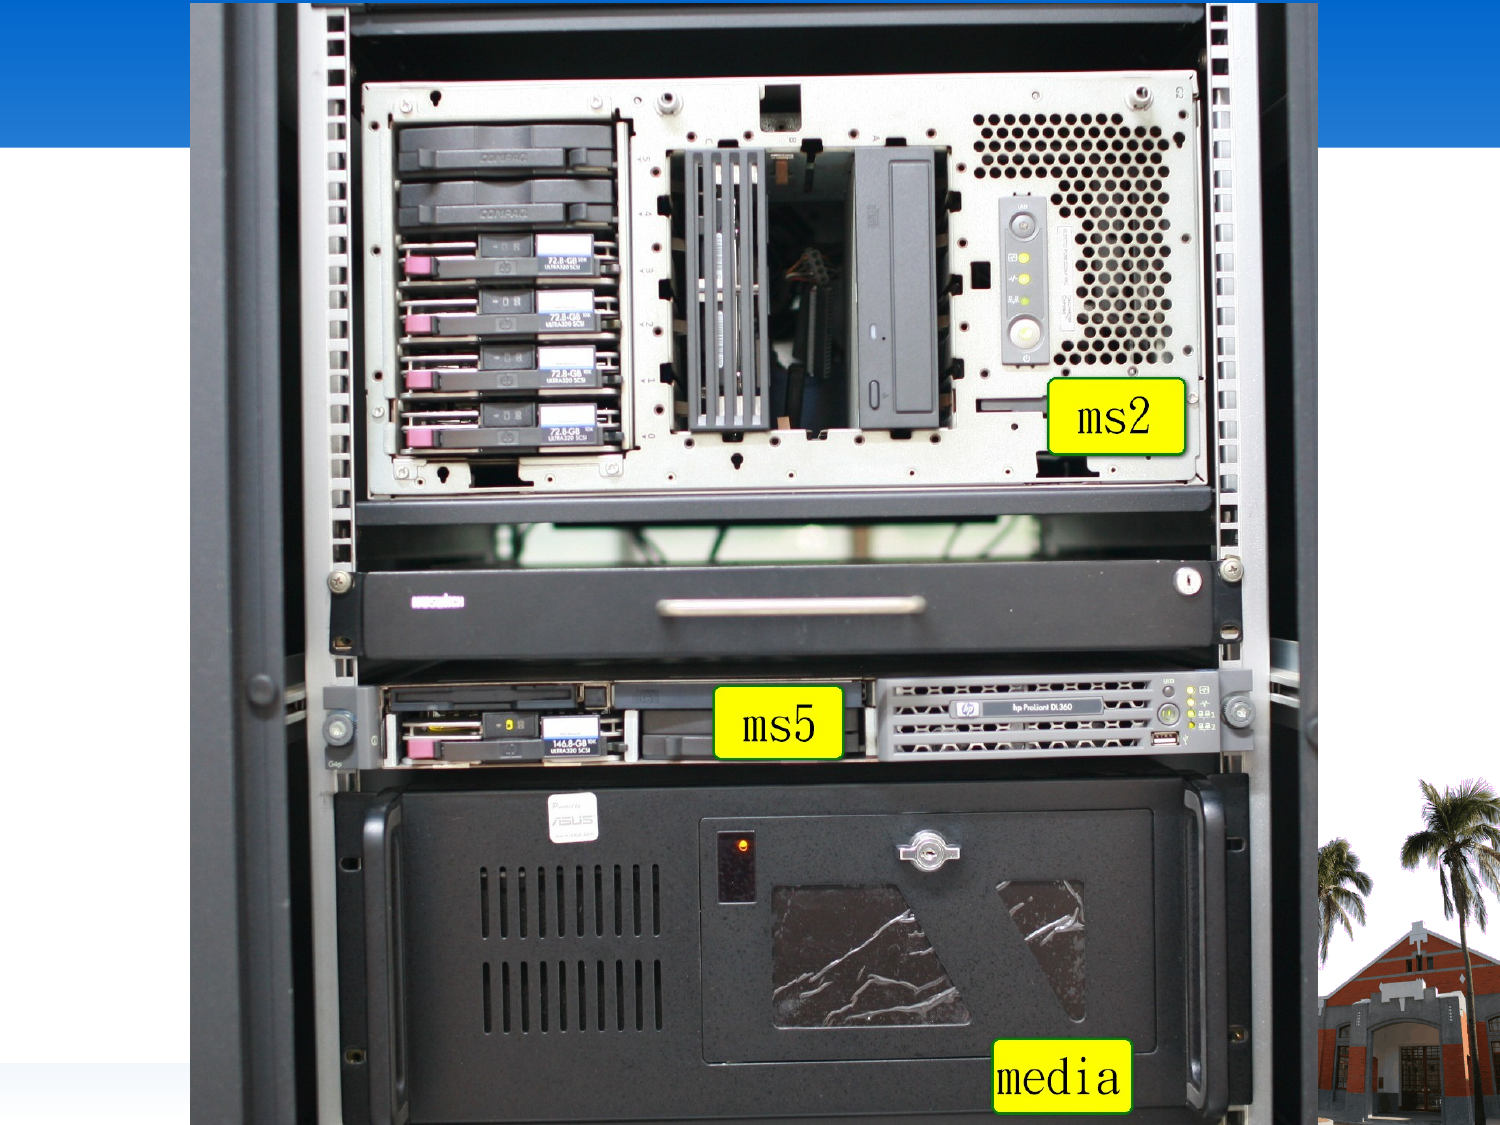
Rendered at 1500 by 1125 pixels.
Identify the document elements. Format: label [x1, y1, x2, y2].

picture [190, 3, 1500, 1125]
